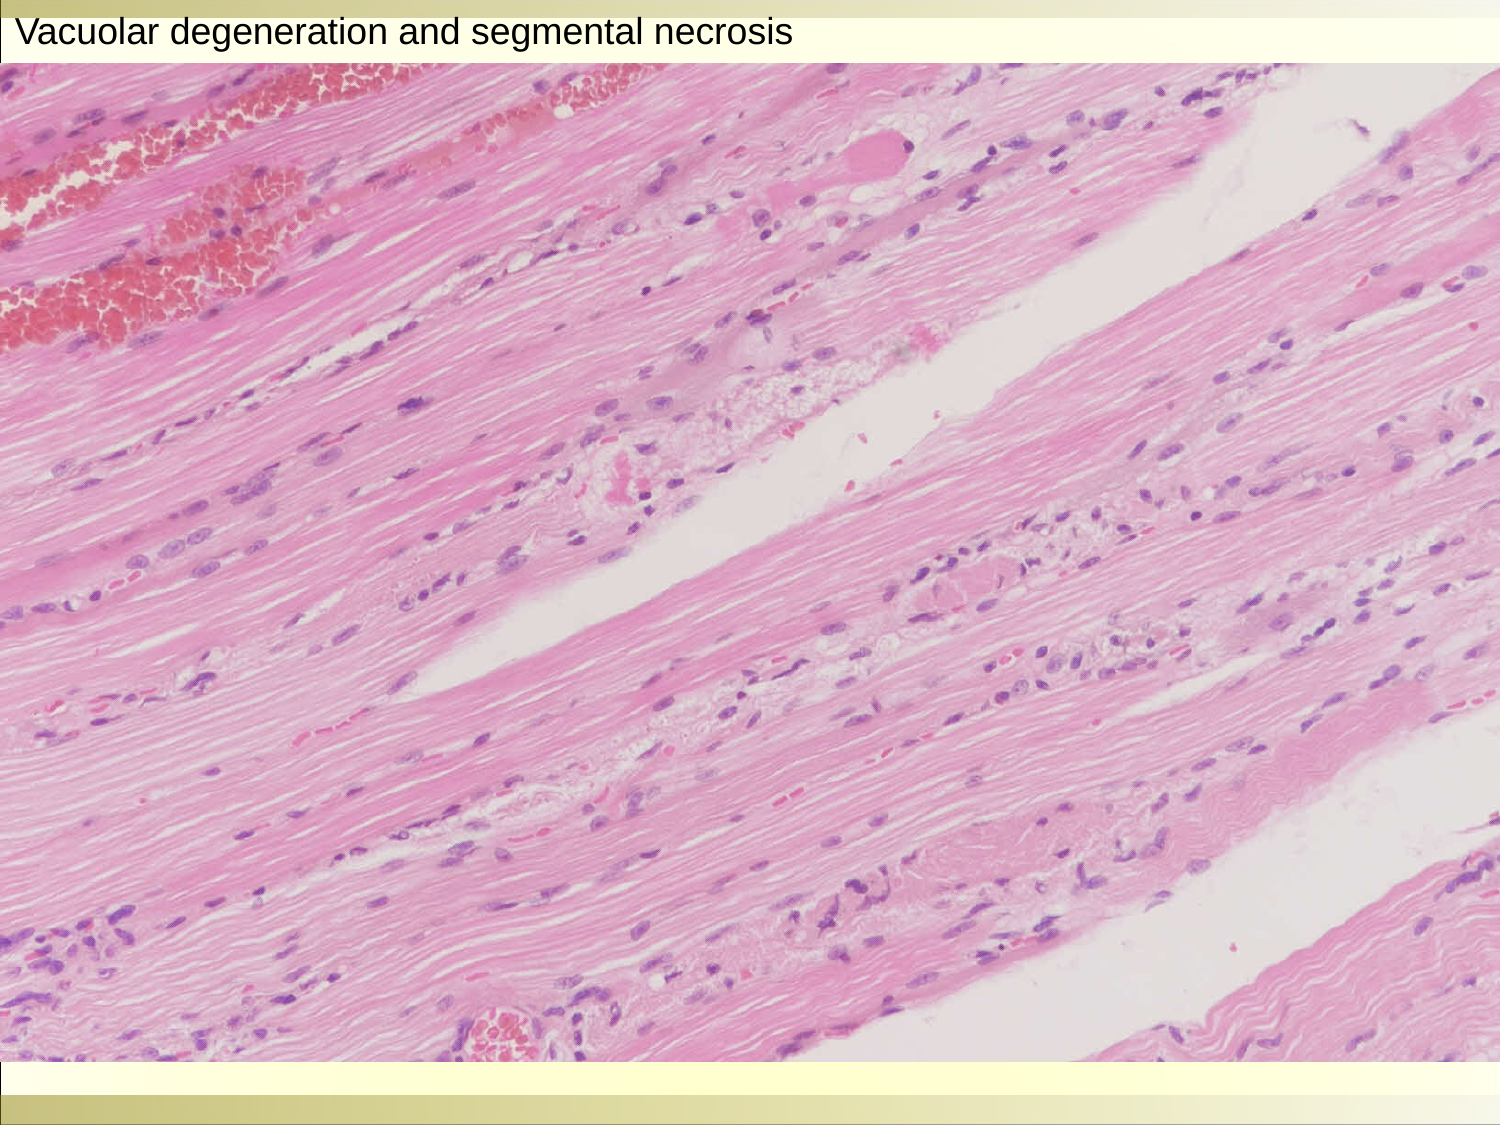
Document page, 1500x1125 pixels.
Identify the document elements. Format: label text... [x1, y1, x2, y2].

text_box Vacuolar degeneration and segmental necrosis [0, 0, 1436, 60]
picture [0, 18, 1500, 1095]
